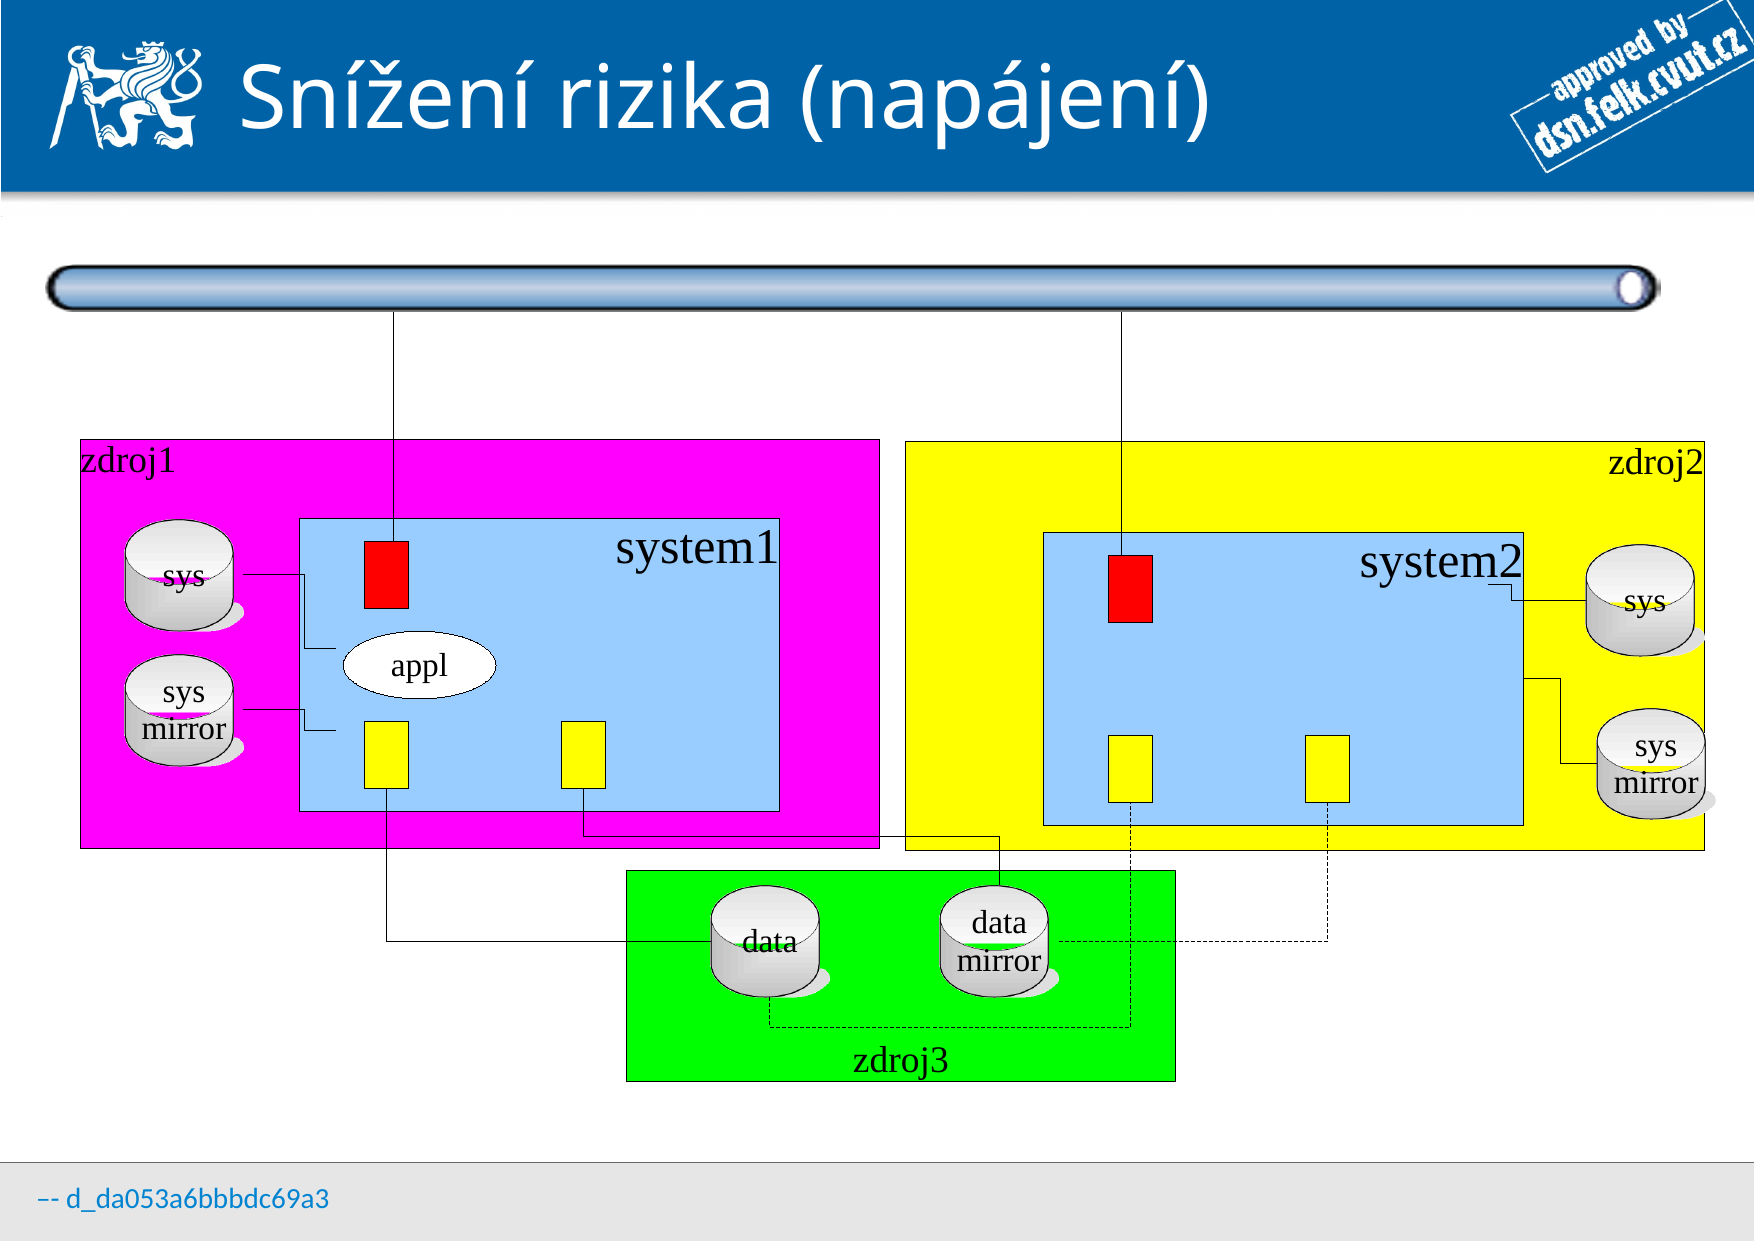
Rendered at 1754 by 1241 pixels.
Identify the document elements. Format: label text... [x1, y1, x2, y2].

text_box lan [364, 541, 409, 609]
text_box lan [1108, 555, 1153, 623]
text_box zdroj1 [80, 439, 393, 849]
picture [710, 884, 830, 998]
picture [124, 518, 244, 632]
text_box SCSI1 [1108, 735, 1153, 803]
picture [1, 0, 1754, 217]
text_box SCSI2 [561, 721, 606, 789]
picture [1585, 543, 1705, 657]
text_box zdroj1 [394, 439, 880, 836]
text_box system2 [1043, 532, 1524, 826]
picture [45, 264, 1661, 312]
text_box zdroj2 [905, 441, 1705, 851]
title Snížení rizika (napájení) [238, 0, 1512, 188]
picture [939, 884, 1059, 998]
text_box system1 [299, 518, 780, 812]
text_box zdroj2 [1122, 441, 1705, 600]
text_box zdroj2 [1524, 601, 1705, 763]
text_box zdroj1 [387, 812, 880, 849]
picture [1596, 707, 1716, 820]
text_box SCSI1 [364, 721, 409, 789]
text_box SCSI2 [1305, 735, 1350, 803]
picture [124, 653, 244, 767]
text_box zdroj3 [626, 870, 1176, 1082]
text_box zdroj2 [905, 837, 999, 851]
text_box appl [343, 631, 497, 699]
